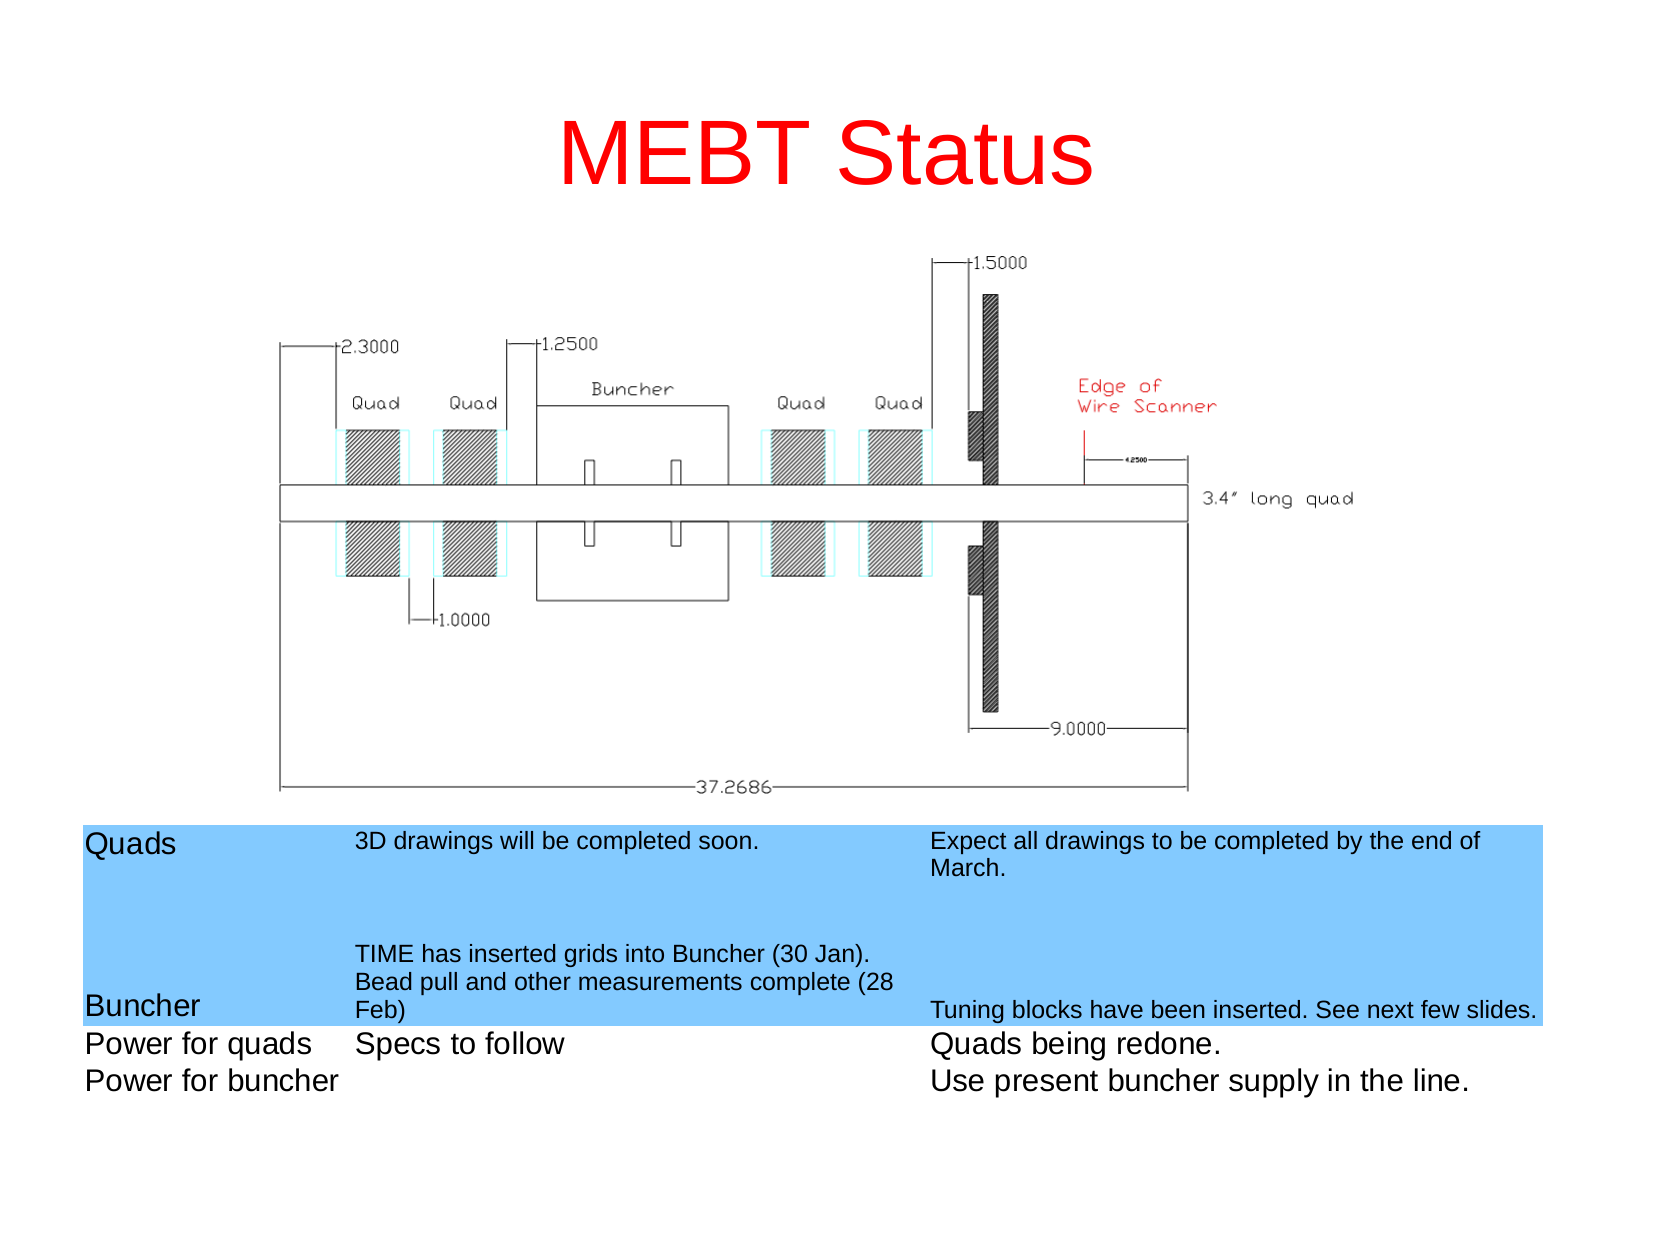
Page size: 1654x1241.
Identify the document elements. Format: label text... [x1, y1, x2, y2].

picture [247, 250, 1373, 825]
title MEBT Status [82, 56, 1571, 250]
chart [82, 825, 1546, 1141]
